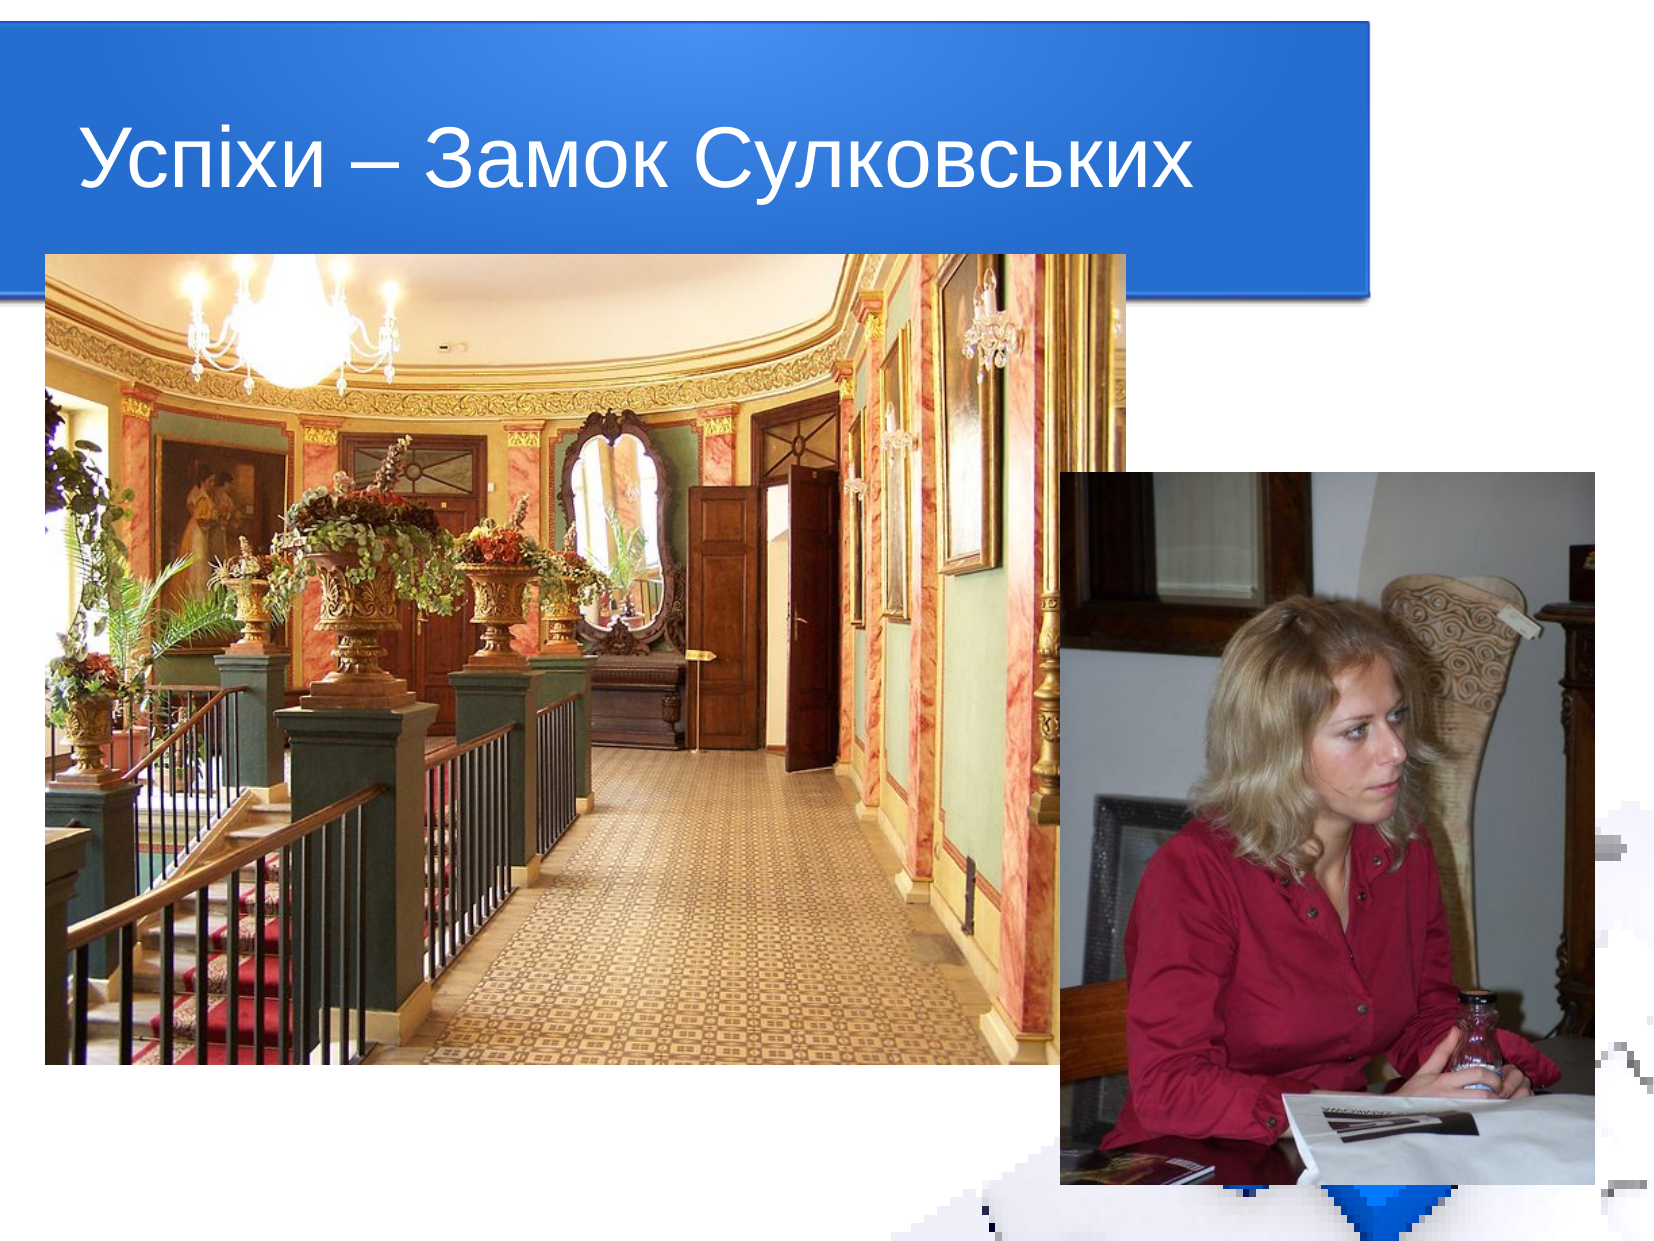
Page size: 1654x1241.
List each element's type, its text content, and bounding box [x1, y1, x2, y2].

picture [45, 255, 1595, 1186]
title Успіхи – Замок Сулковських [0, 49, 1273, 257]
